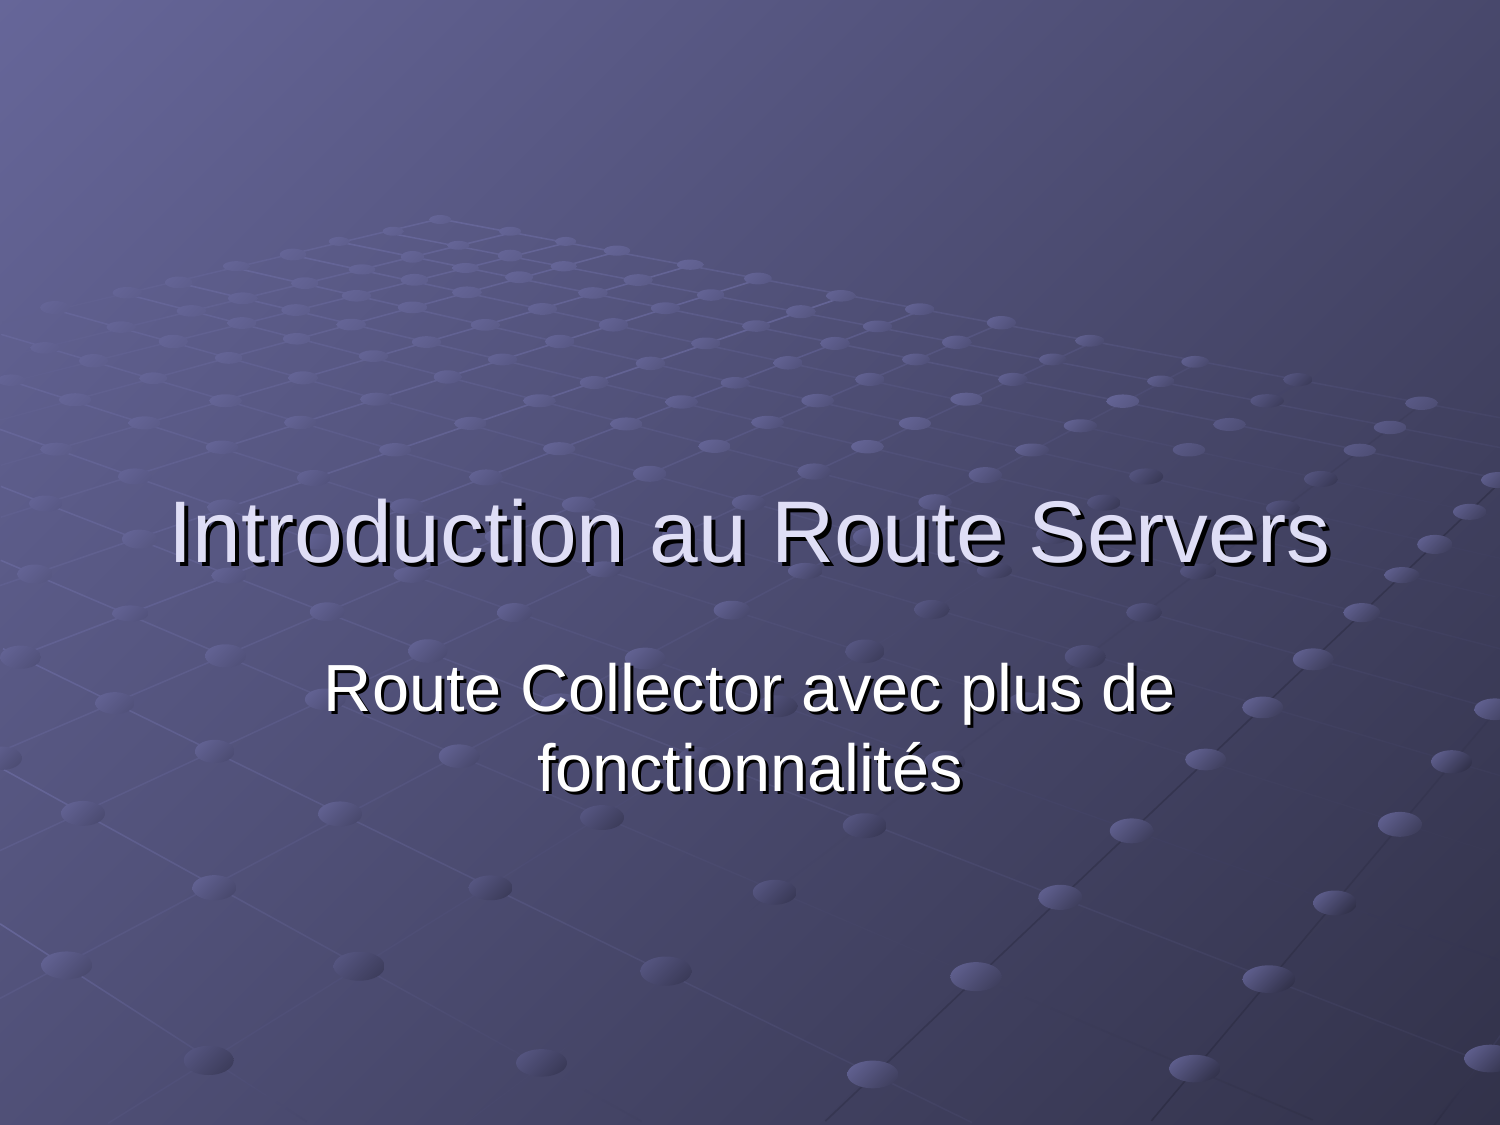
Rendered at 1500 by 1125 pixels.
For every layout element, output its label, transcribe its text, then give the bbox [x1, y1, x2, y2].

subtitle Route Collector avec plus de fonctionnalités [225, 637, 1276, 925]
title Introduction au Route Servers [112, 302, 1388, 588]
